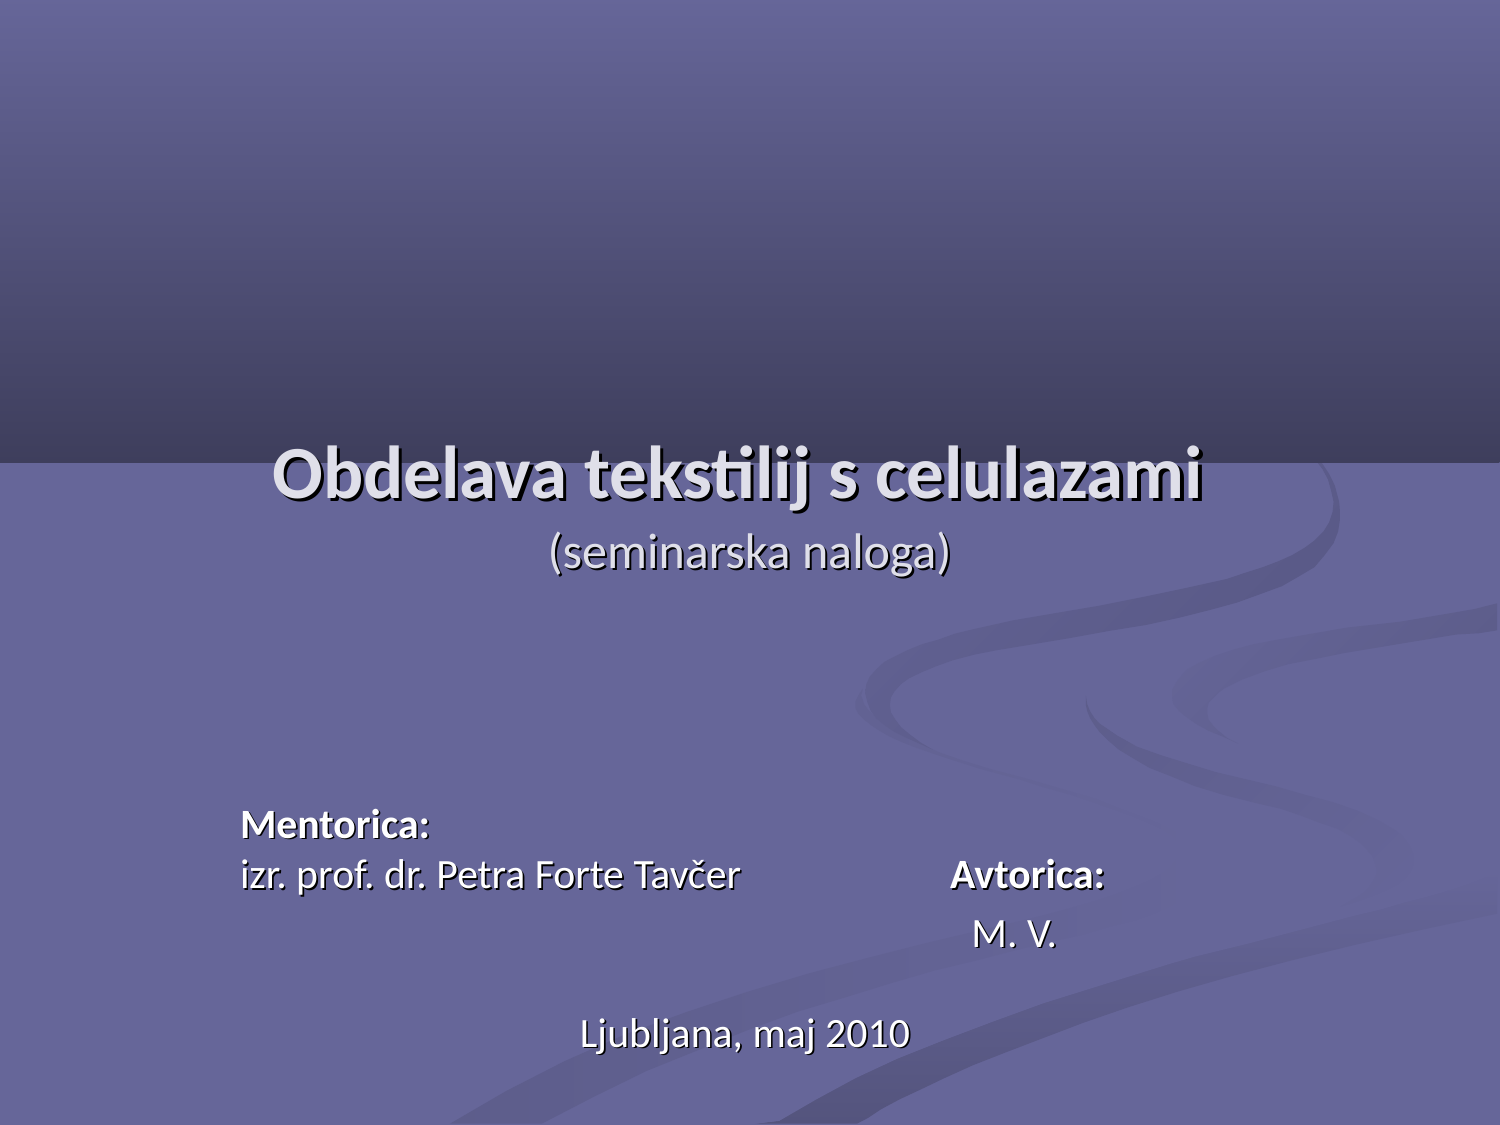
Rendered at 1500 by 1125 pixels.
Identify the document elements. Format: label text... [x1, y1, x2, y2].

text_box Mentorica: izr. prof. dr. Petra Forte Tavčer Avtorica: M. V. Ljubljana, maj 2010 [225, 637, 1276, 1125]
title Obdelava tekstilij s celulazami (seminarska naloga) [112, 338, 1388, 639]
